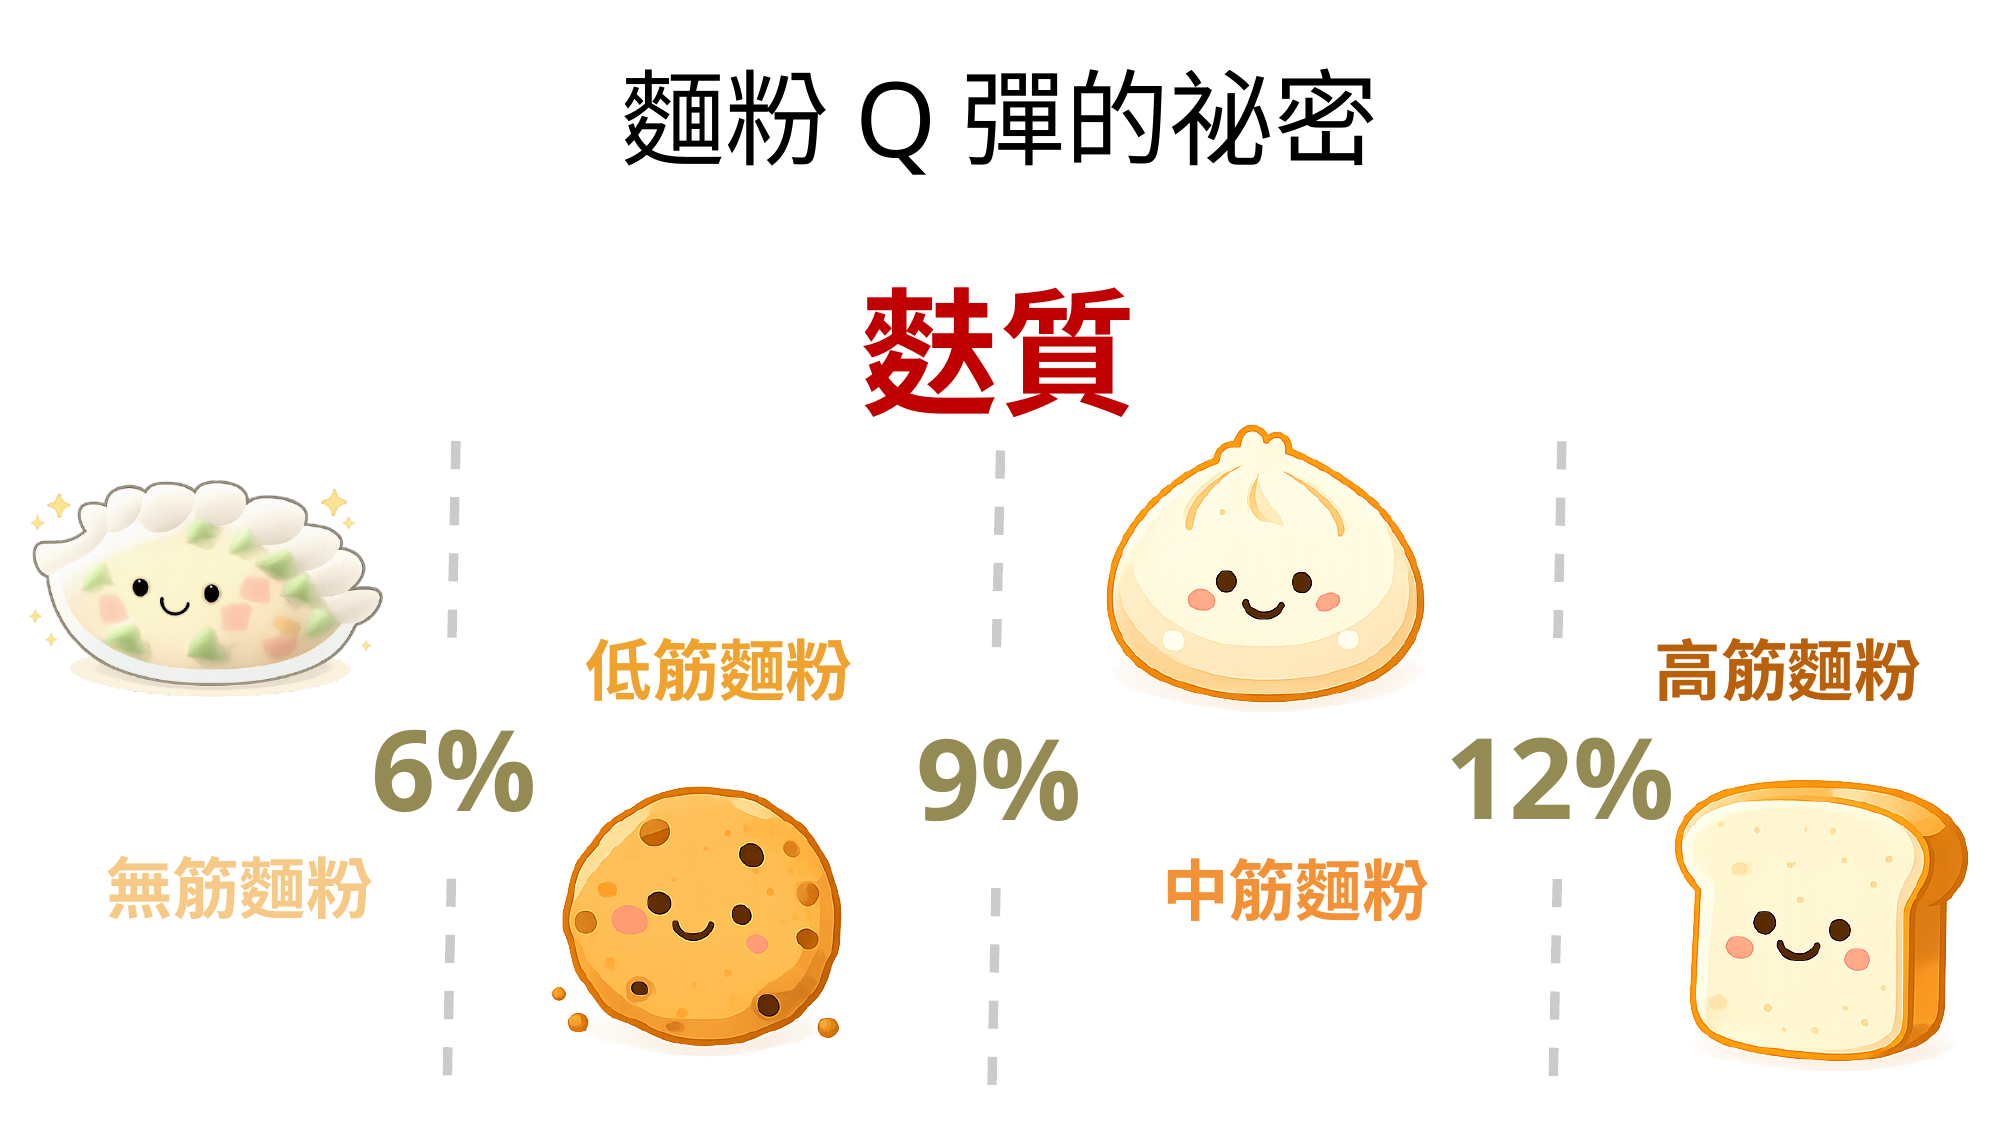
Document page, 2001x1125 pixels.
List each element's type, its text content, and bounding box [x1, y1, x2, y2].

title 麵粉Q彈的祕密 [137, 59, 1863, 278]
picture [1084, 394, 1445, 717]
text_box 麩質 [727, 259, 1272, 441]
text_box 12% [1422, 699, 1698, 851]
picture [519, 759, 879, 1082]
text_box 9% [887, 700, 1112, 853]
picture [0, 420, 396, 749]
text_box 低筋麵粉 [502, 621, 936, 717]
text_box 高筋麵粉 [1570, 621, 2000, 717]
text_box 中筋麵粉 [1075, 841, 1516, 938]
picture [1640, 759, 2000, 1082]
text_box 6% [342, 691, 567, 843]
text_box 無筋麵粉 [23, 839, 457, 936]
